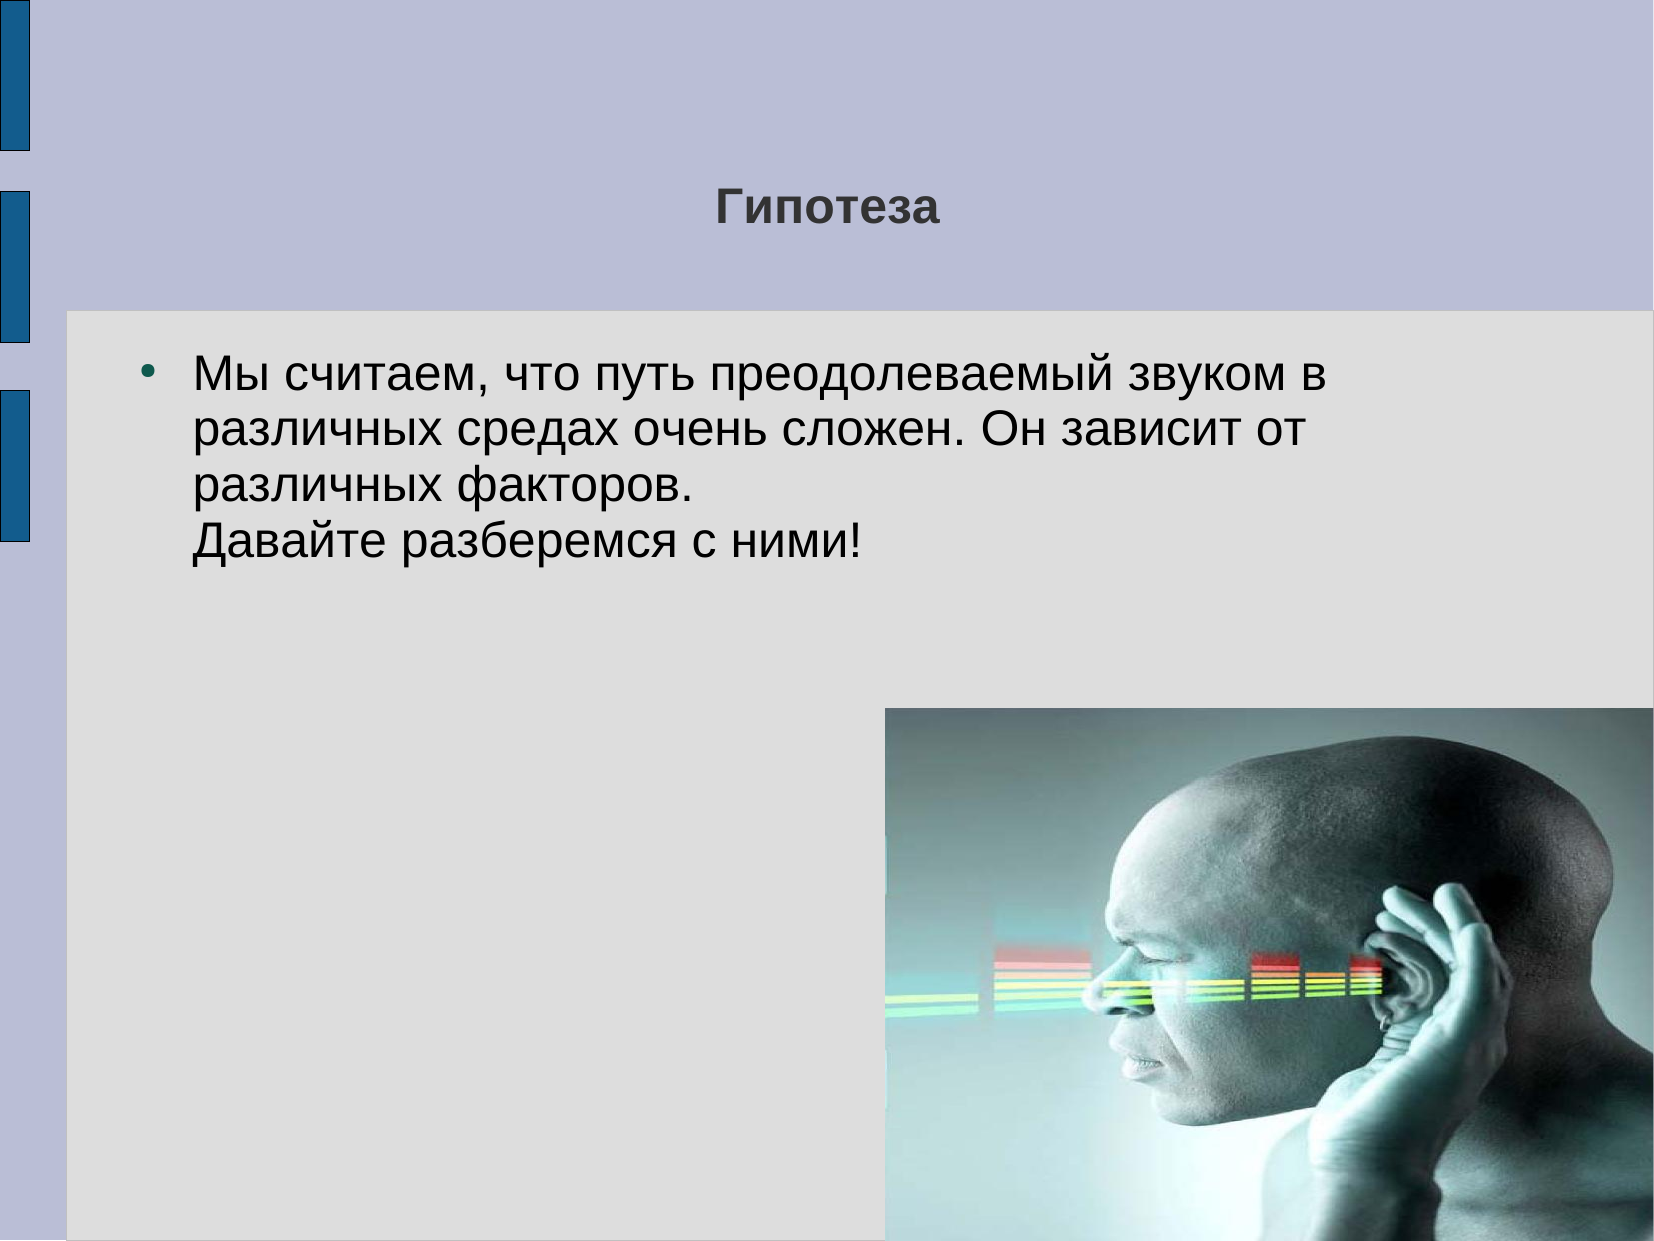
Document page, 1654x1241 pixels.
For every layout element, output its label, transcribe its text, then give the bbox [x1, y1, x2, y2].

list Мы считаем, что путь преодолеваемый звуком в различных средах очень сложен. Он зависит от различных факторов. Давайте разберемся с ними! [121, 344, 1534, 1127]
title Гипотеза [121, 102, 1534, 310]
picture [885, 708, 1654, 1241]
